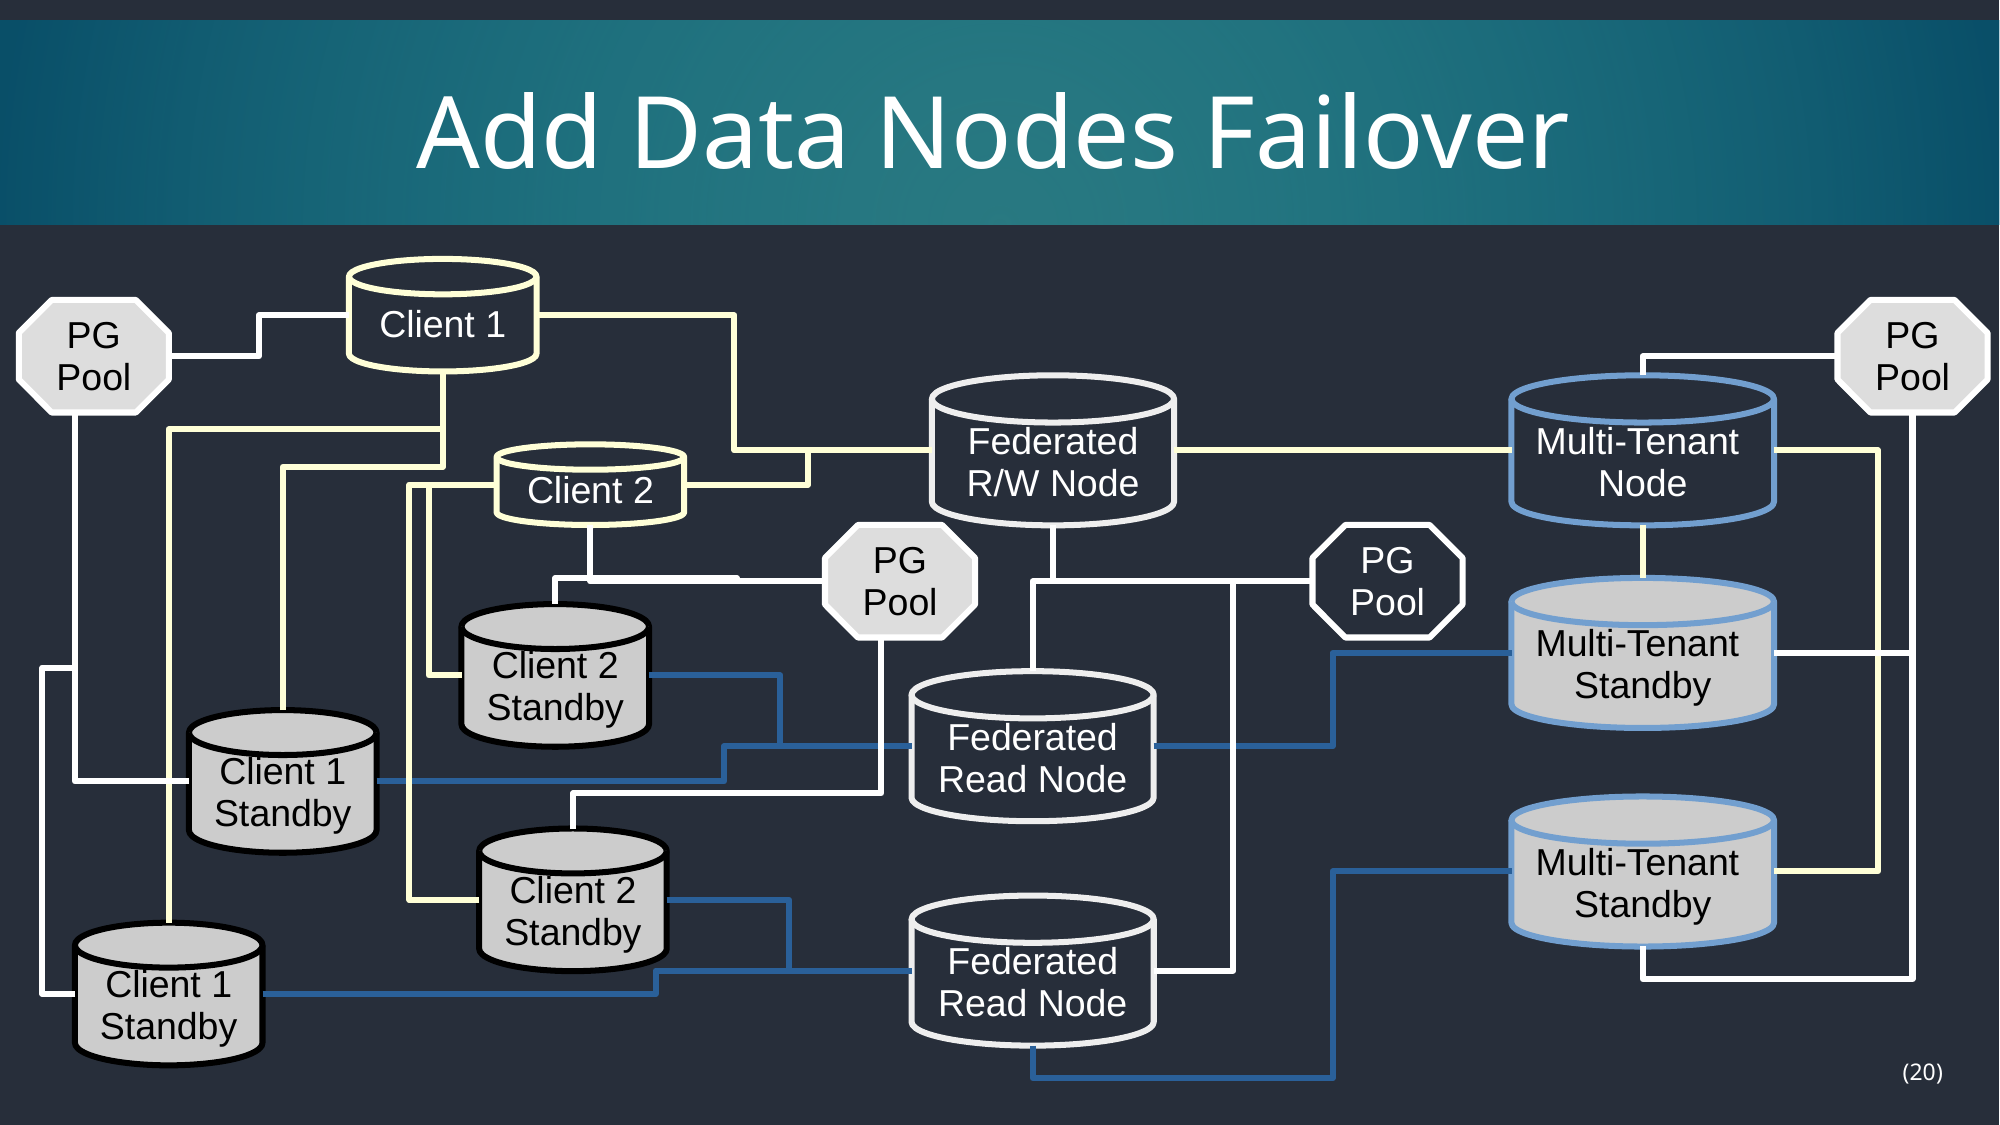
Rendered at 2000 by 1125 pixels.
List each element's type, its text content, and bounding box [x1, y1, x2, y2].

text_box Client 1 Standby [188, 710, 377, 853]
text_box Federated R/W Node [931, 375, 1175, 526]
text_box Client 1 [348, 258, 537, 372]
text_box Client 1 Standby [74, 922, 263, 1066]
text_box Multi-Tenant Standby [1511, 796, 1775, 947]
text_box Client 2 Standby [461, 604, 650, 747]
text_box PG Pool [1837, 299, 1988, 413]
text_box PG Pool [825, 524, 976, 638]
text_box PG Pool [18, 299, 169, 413]
text_box Client 2 Standby [479, 828, 667, 972]
text_box Multi-Tenant Standby [1511, 577, 1775, 728]
text_box Federated Read Node [911, 671, 1154, 822]
text_box Client 2 [496, 444, 685, 525]
text_box Multi-Tenant Node [1511, 375, 1775, 526]
text_box Federated Read Node [911, 895, 1154, 1046]
slide_number (<number>) [1508, 1042, 1959, 1103]
text_box Add Data Nodes Failover [37, 61, 1950, 197]
text_box [0, 20, 2000, 225]
text_box PG Pool [1312, 524, 1463, 638]
